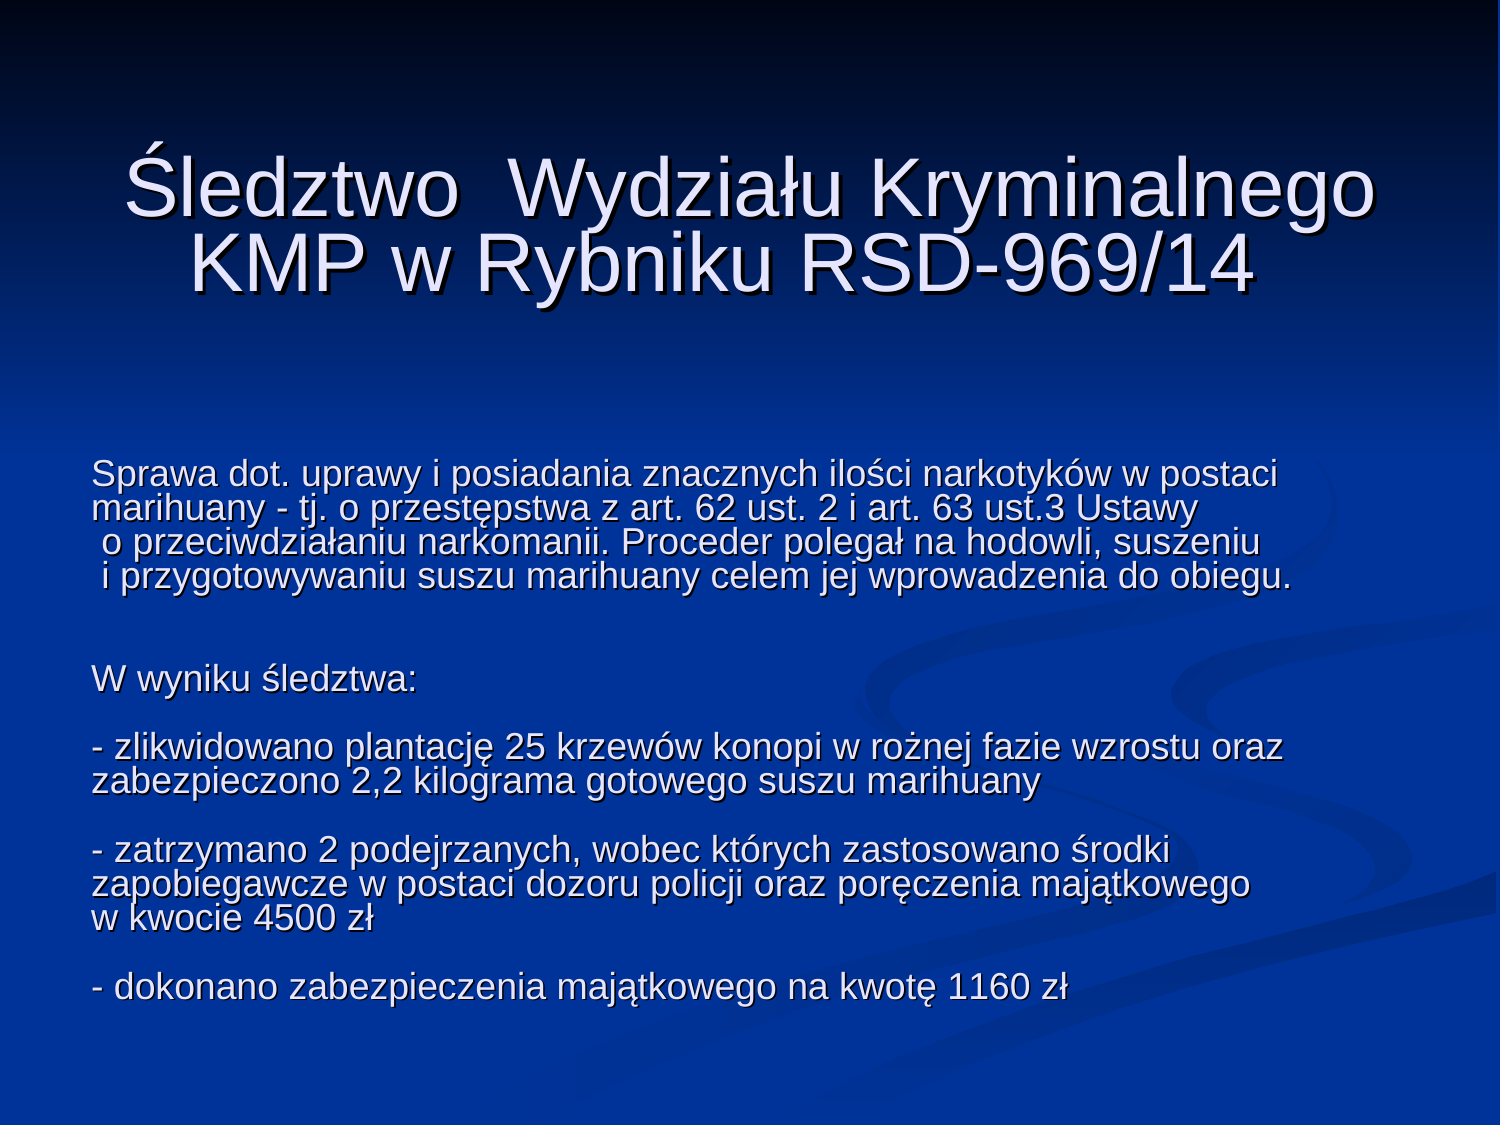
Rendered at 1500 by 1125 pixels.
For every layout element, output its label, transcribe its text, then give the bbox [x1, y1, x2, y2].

title Śledztwo Wydziału Kryminalnego KMP w Rybniku RSD-969/14 Sprawa dot. uprawy i posiadania znacznych ilości narkotyków w postaci marihuany - tj. o przestępstwa z art. 62 ust. 2 i art. 63 ust.3 Ustawy o przeciwdziałaniu narkomanii. Proceder polegał na hodowli, suszeniu i przygotowywaniu suszu marihuany celem jej wprowadzenia do obiegu. W wyniku śledztwa: - zlikwidowano plantację 25 krzewów konopi w rożnej fazie wzrostu oraz zabezpieczono 2,2 kilograma gotowego suszu marihuany - zatrzymano 2 podejrzanych, wobec których zastosowano środki zapobiegawcze w postaci dozoru policji oraz poręczenia majątkowego w kwocie 4500 zł - dokonano zabezpieczenia majątkowego na kwotę 1160 zł [76, 46, 1424, 1080]
